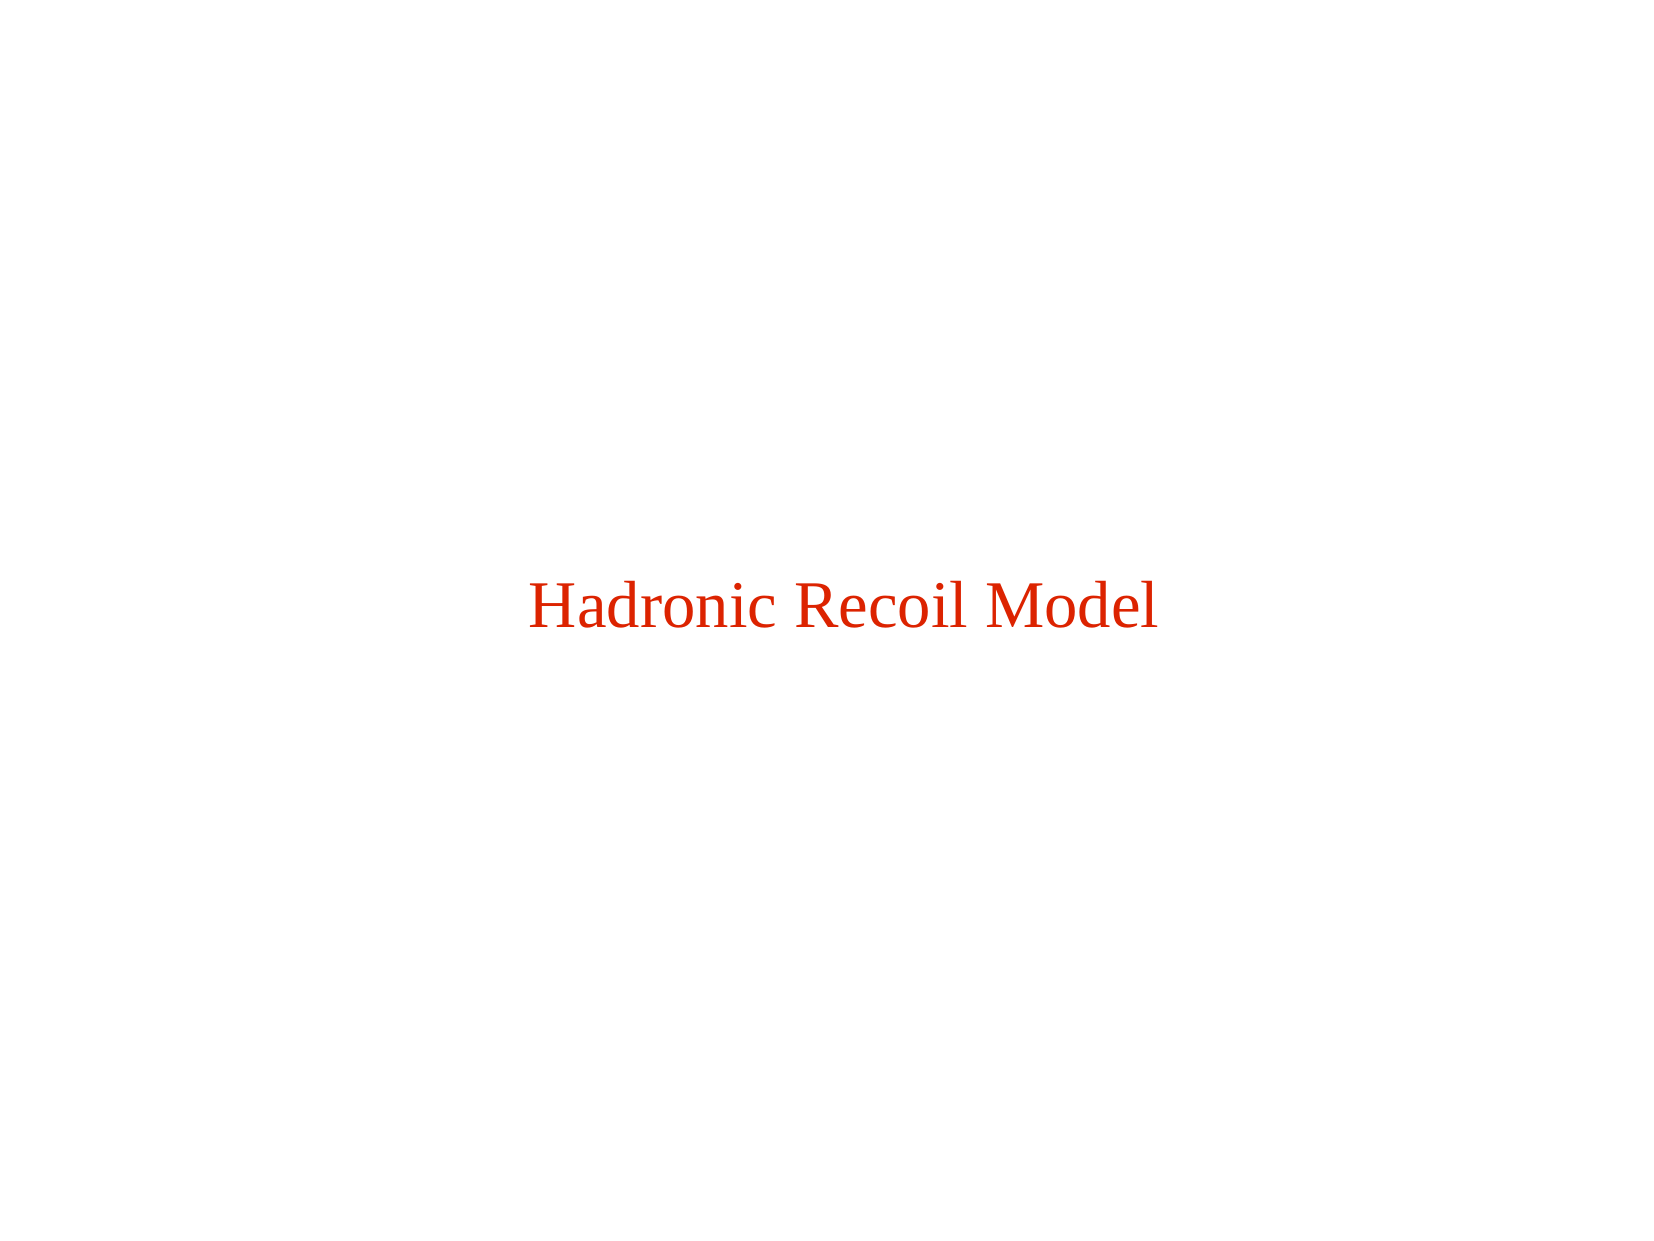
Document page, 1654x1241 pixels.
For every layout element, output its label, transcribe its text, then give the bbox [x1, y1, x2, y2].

title Hadronic Recoil Model [103, 551, 1586, 659]
